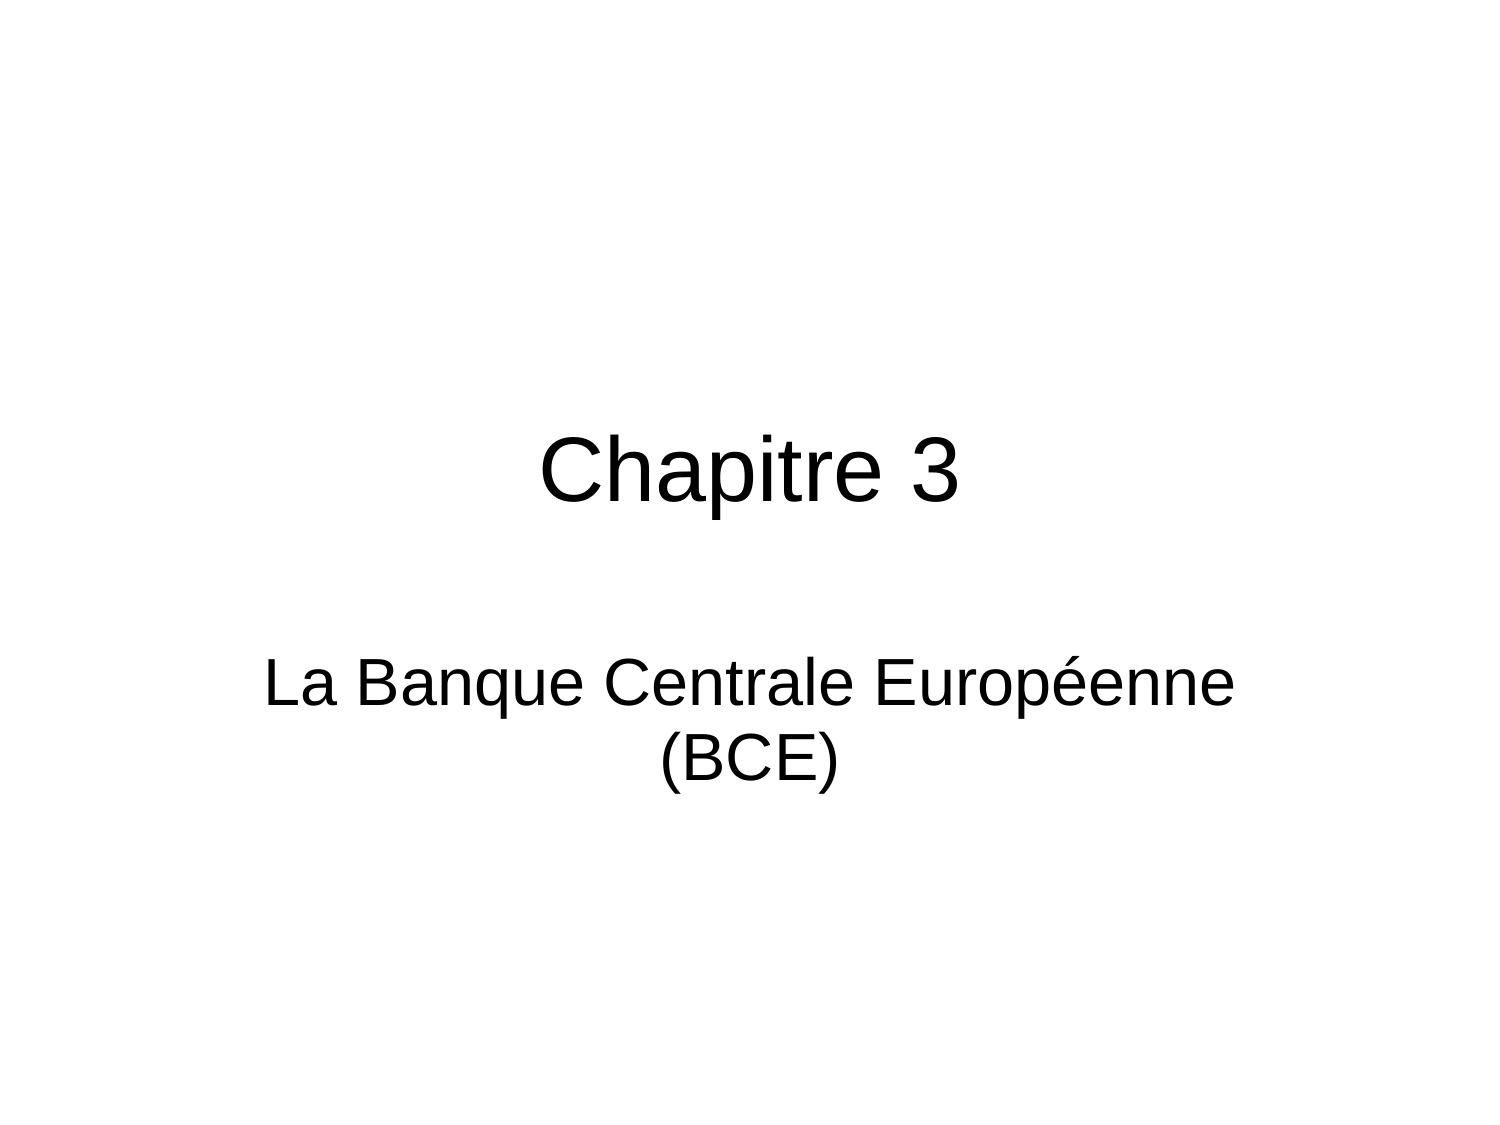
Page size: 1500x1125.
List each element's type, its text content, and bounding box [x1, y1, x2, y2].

title Chapitre 3 [112, 349, 1388, 591]
subtitle La Banque Centrale Européenne (BCE) [225, 637, 1276, 926]
